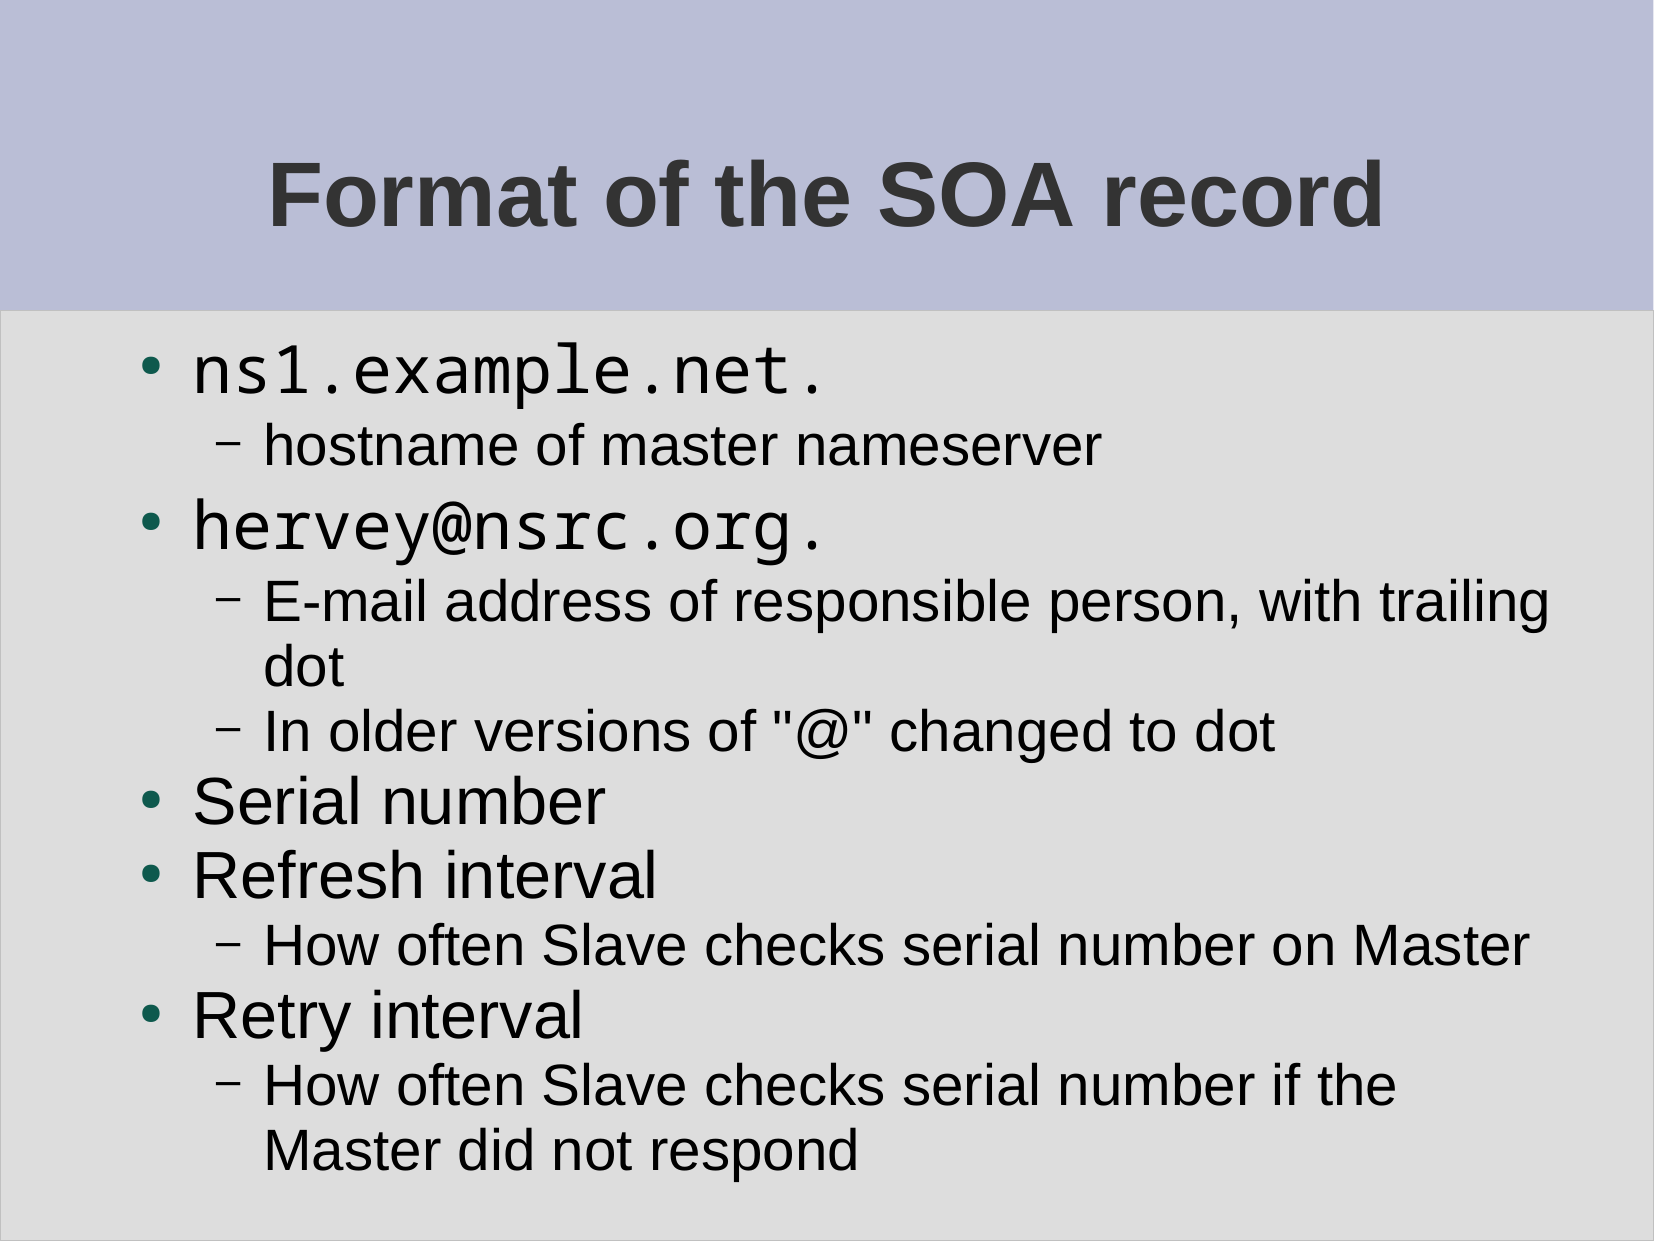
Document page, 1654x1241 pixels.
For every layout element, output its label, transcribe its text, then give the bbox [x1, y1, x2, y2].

title Format of the SOA record [121, 91, 1534, 299]
list ns1.example.net. hostname of master nameserver hervey@nsrc.org. E-mail address of responsible person, with trailing dot In older versions of "@" changed to dot Serial number Refresh interval How often Slave checks serial number on Master Retry interval How often Slave checks serial number if the Master did not respond [121, 322, 1561, 1172]
